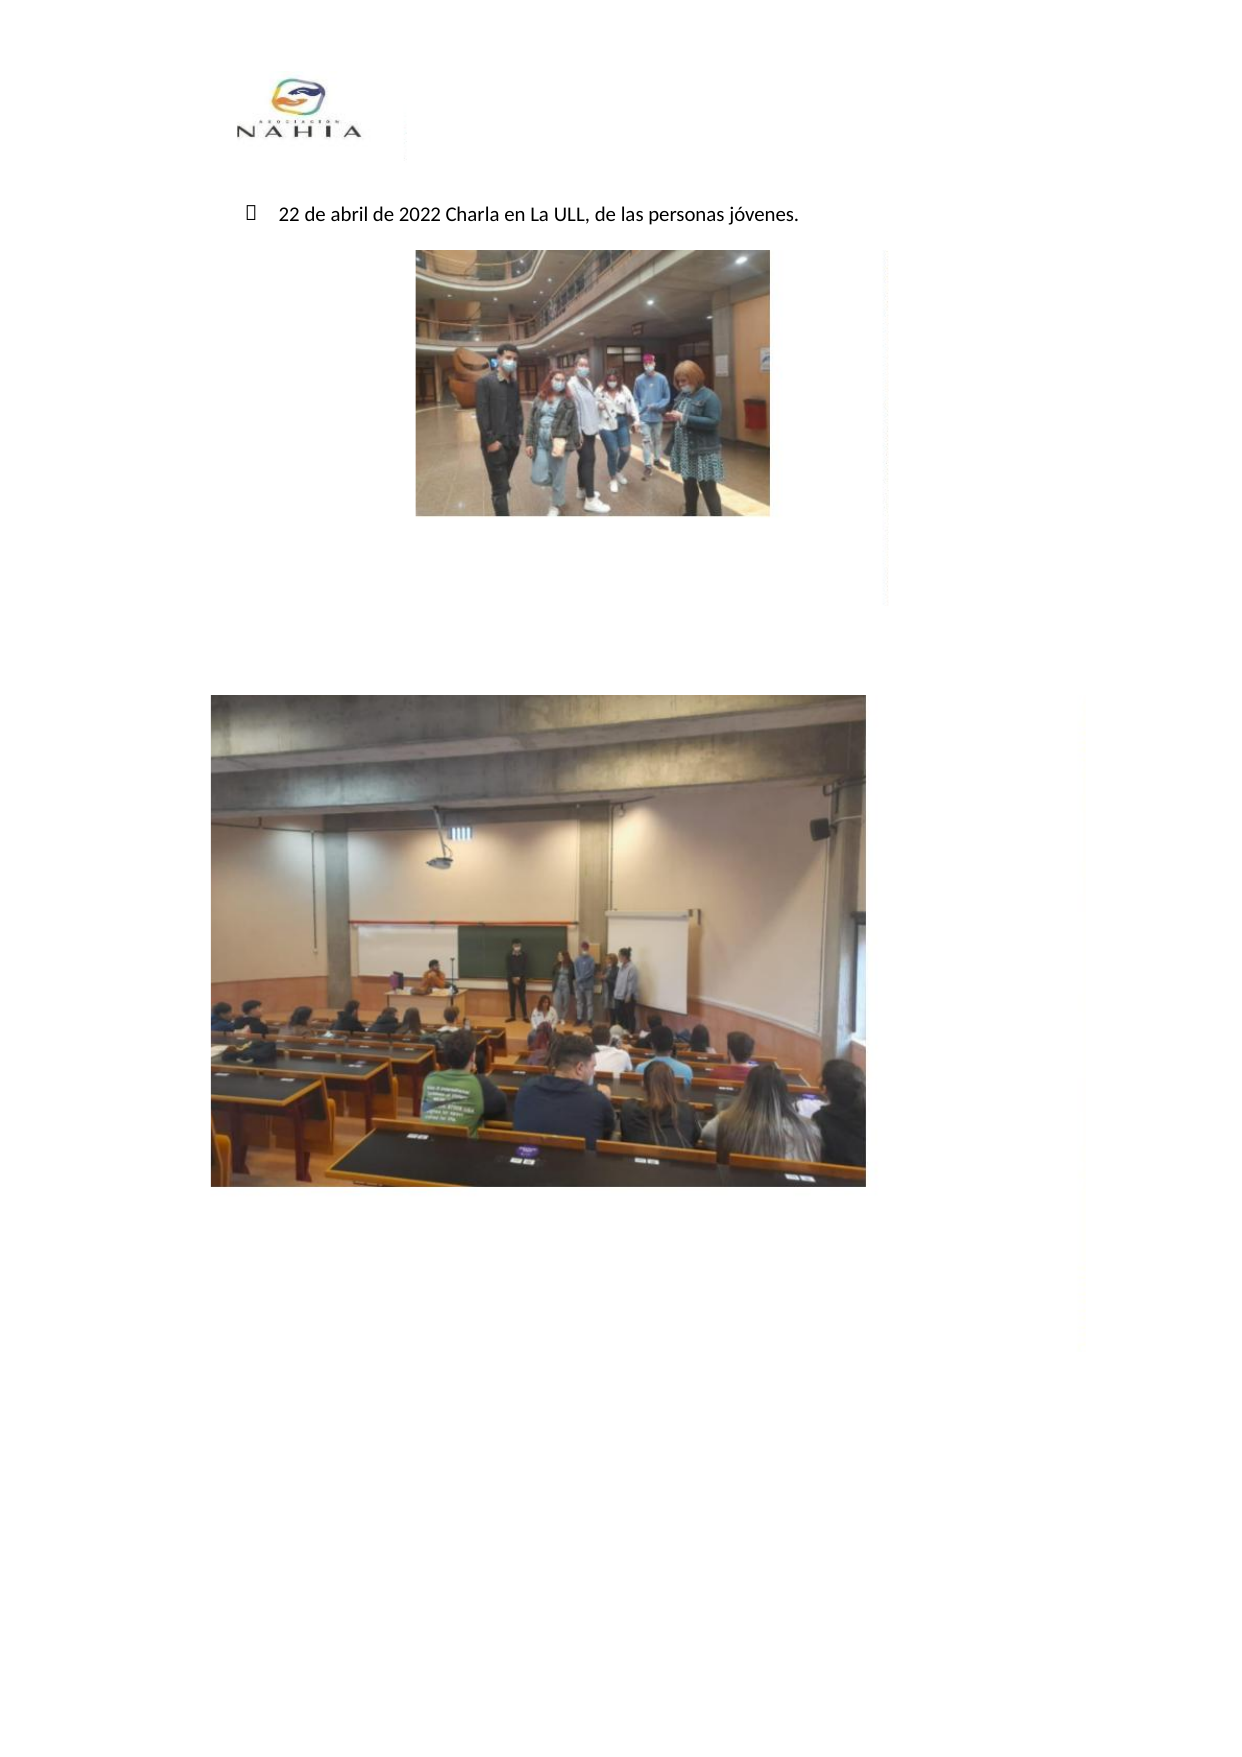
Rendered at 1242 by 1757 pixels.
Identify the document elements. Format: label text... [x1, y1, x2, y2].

text_box 22 de abril de 2022 Charla en La ULL, de las personas jóvenes. [278, 200, 818, 226]
text_box [236, 71, 407, 164]
text_box [415, 250, 889, 606]
text_box [210, 695, 1086, 1352]
text_box  [244, 199, 279, 225]
